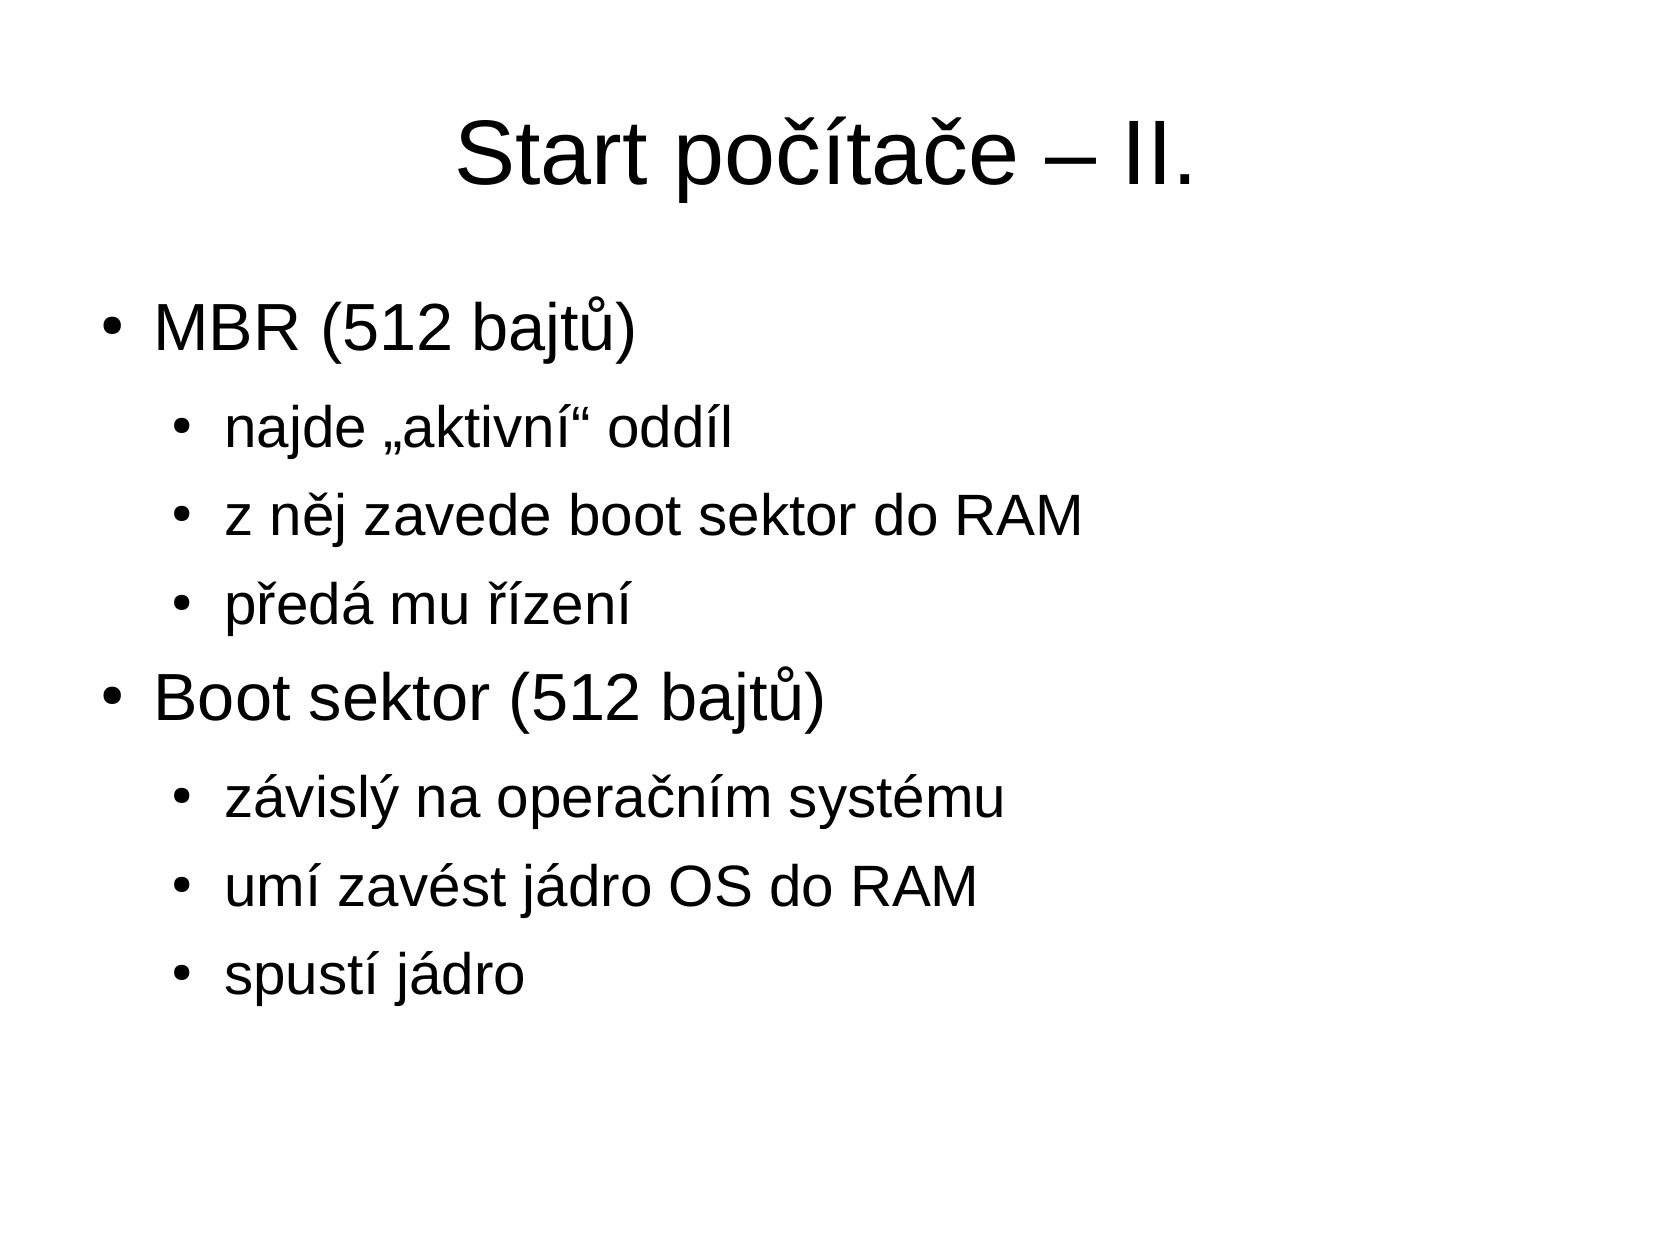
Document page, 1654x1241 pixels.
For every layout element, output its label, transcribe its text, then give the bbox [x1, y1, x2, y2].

list MBR (512 bajtů) najde „aktivní“ oddíl z něj zavede boot sektor do RAM předá mu řízení Boot sektor (512 bajtů) závislý na operačním systému umí zavést jádro OS do RAM spustí jádro [82, 290, 1571, 1094]
title Start počítače – II. [82, 56, 1571, 250]
